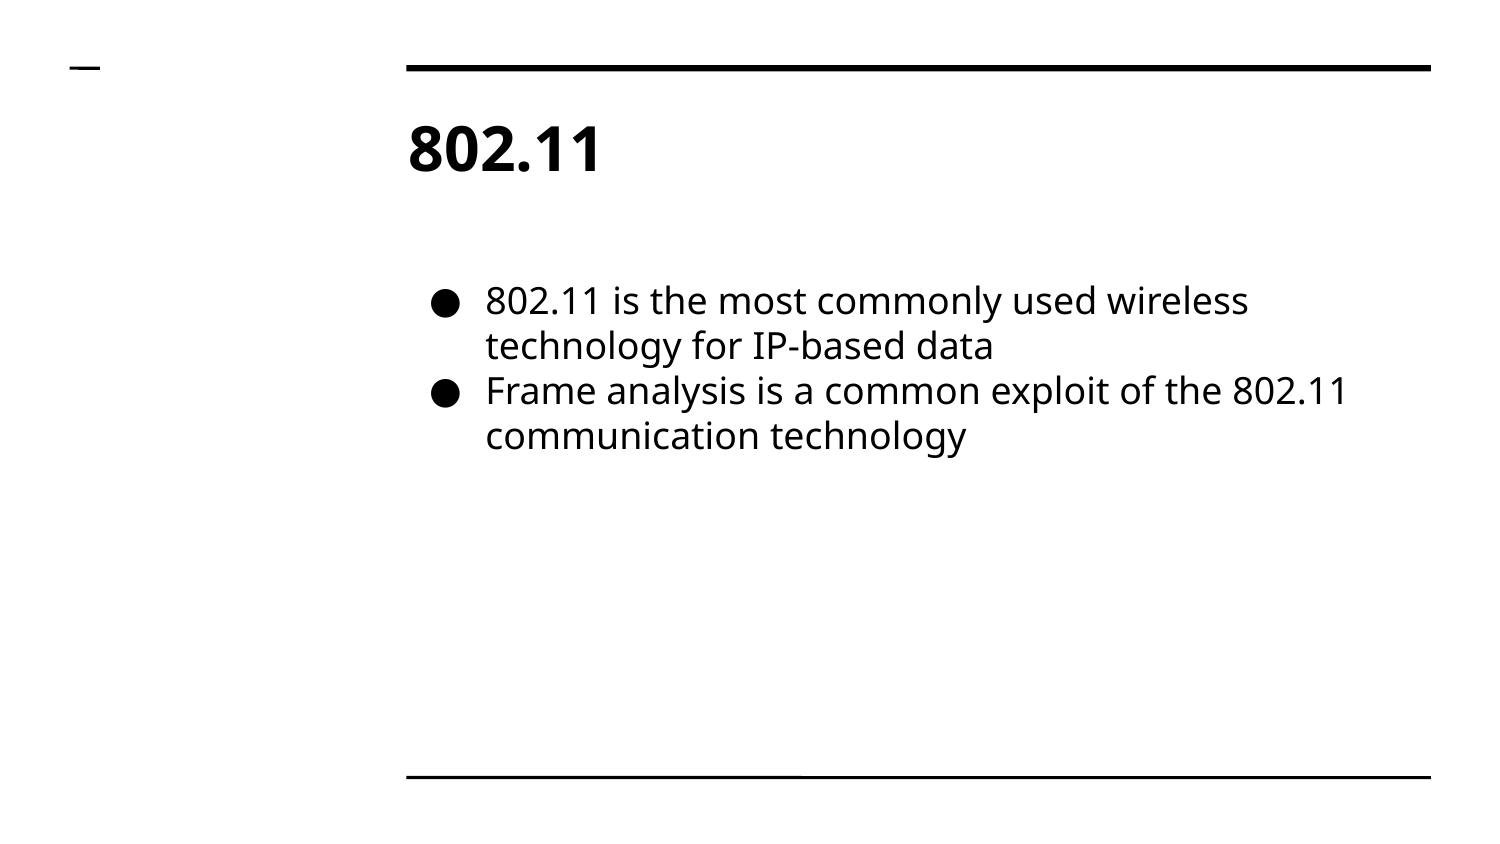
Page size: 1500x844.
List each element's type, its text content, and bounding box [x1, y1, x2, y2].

list 802.11 is the most commonly used wireless technology for IP-based data Frame analysis is a common exploit of the 802.11 communication technology [395, 261, 1433, 755]
title 802.11 [393, 94, 1431, 199]
